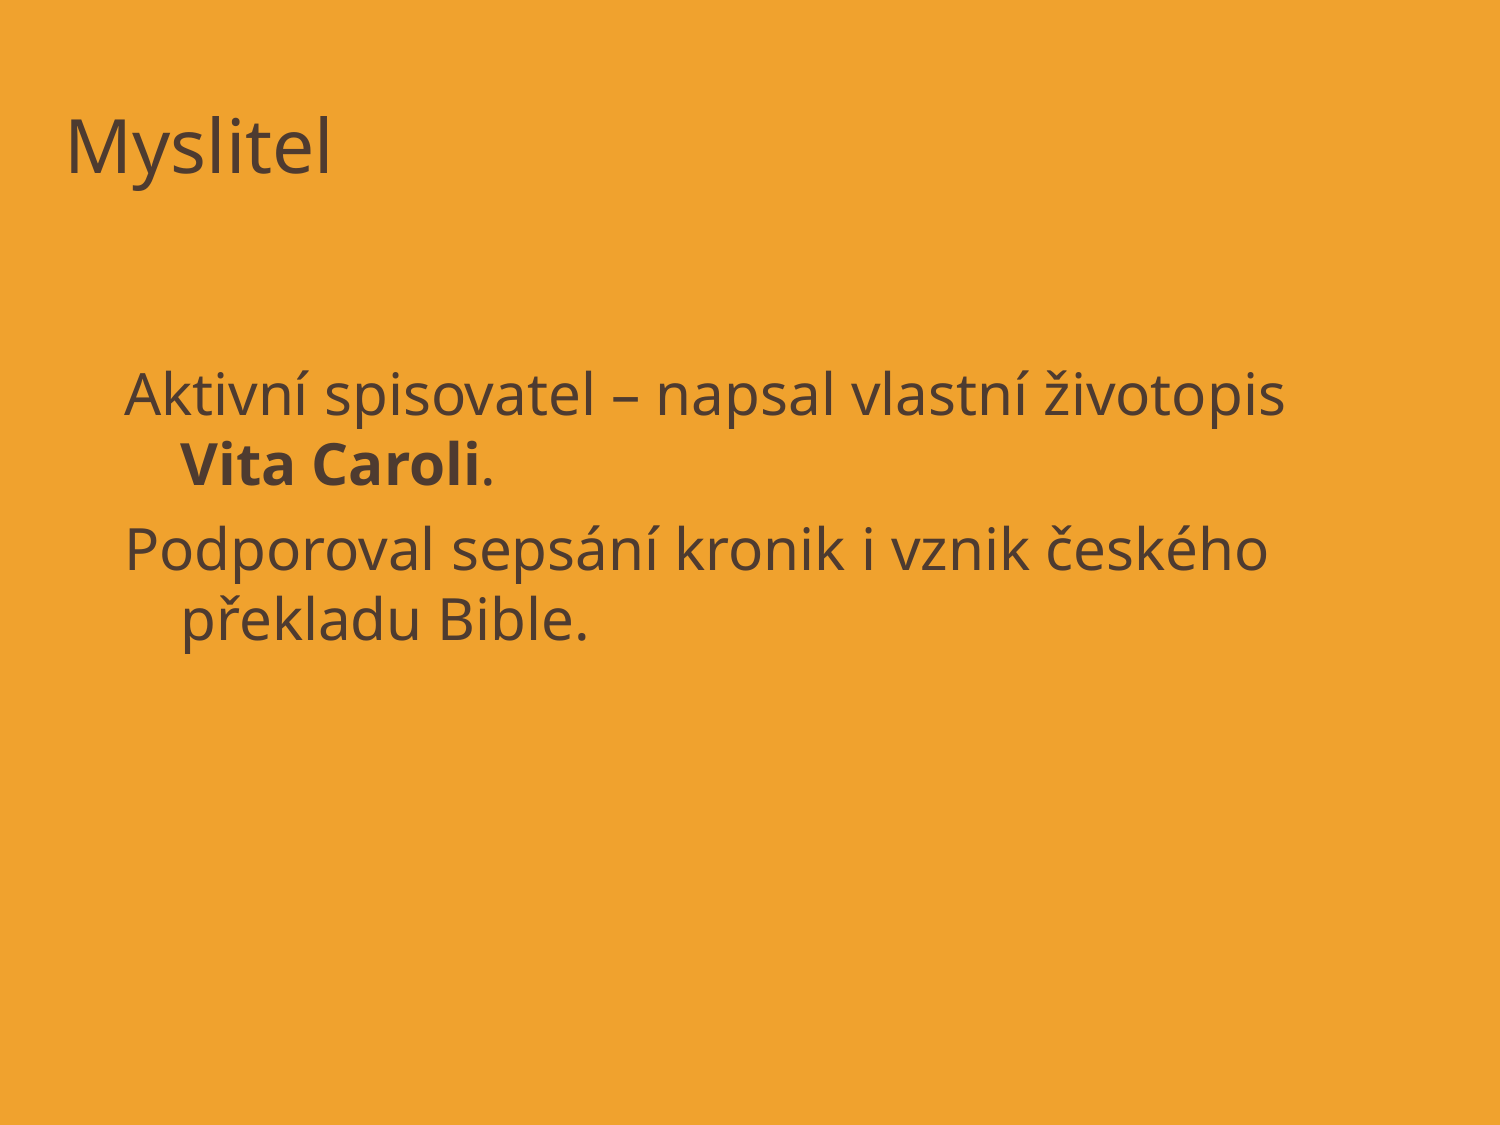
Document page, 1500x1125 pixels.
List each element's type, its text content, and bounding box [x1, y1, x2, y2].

title Myslitel [49, 75, 1475, 214]
list Aktivní spisovatel – napsal vlastní životopis Vita Caroli. Podporoval sepsání kronik i vznik českého překladu Bible. [53, 349, 1412, 828]
